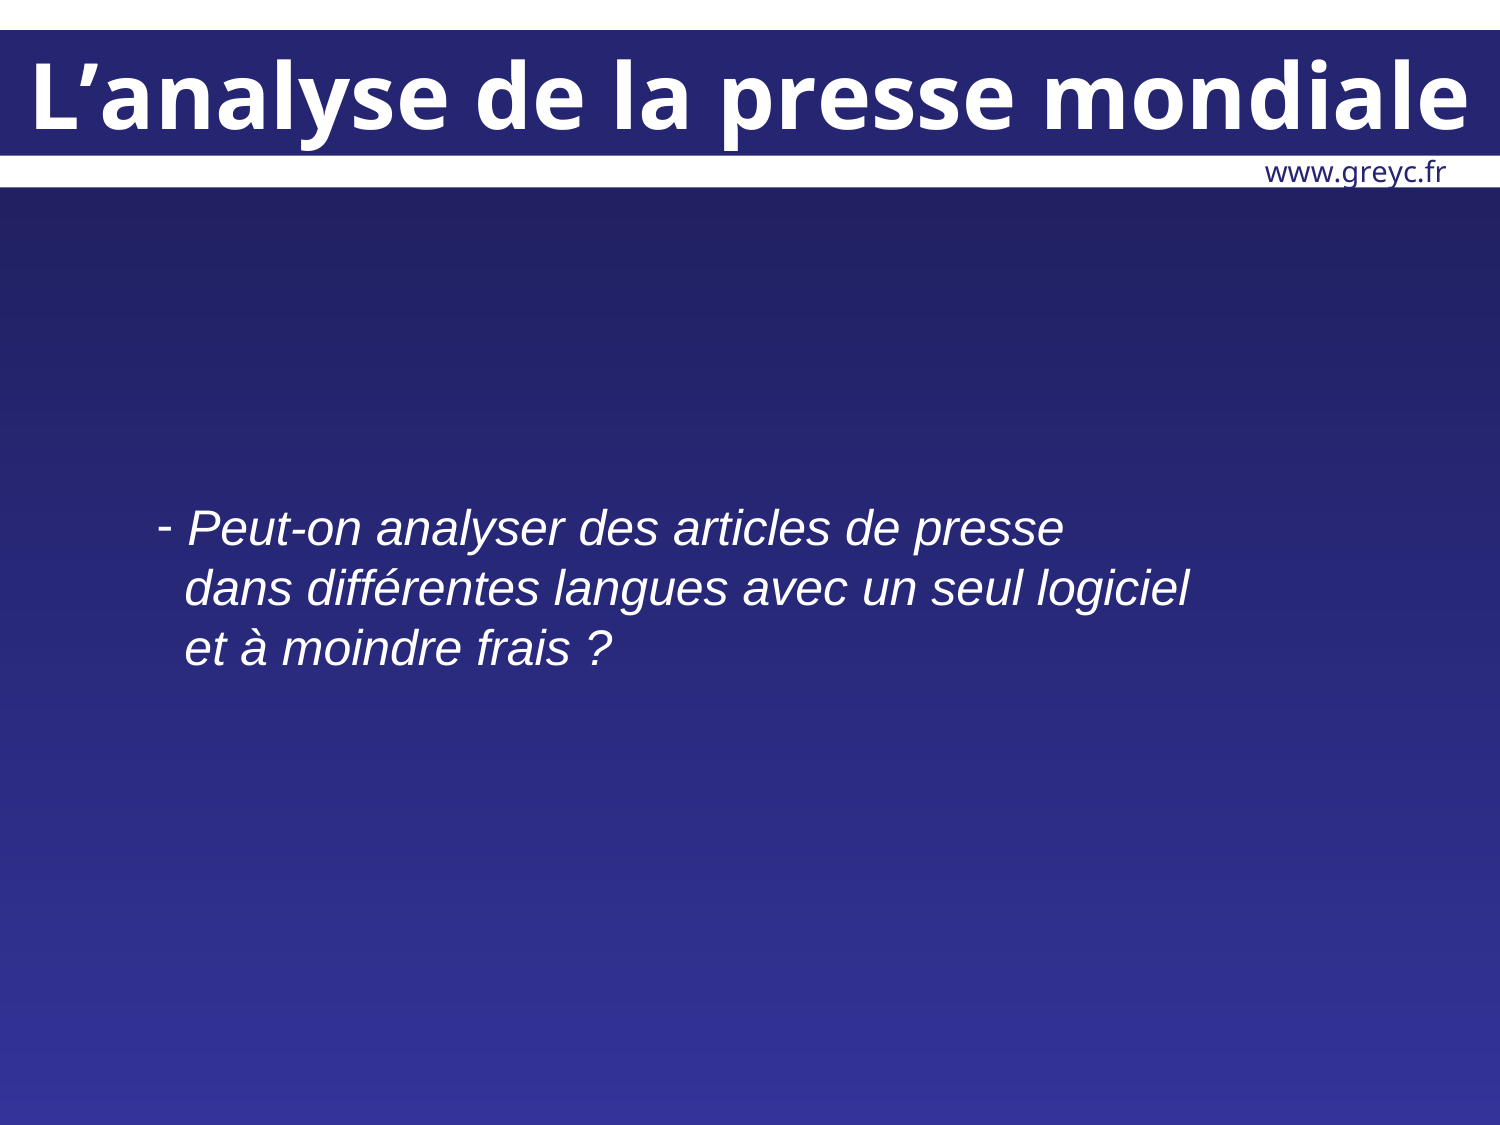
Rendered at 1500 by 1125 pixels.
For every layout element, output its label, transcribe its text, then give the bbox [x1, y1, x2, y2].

text_box www.greyc.fr [1249, 145, 1500, 196]
text_box [0, 156, 1249, 188]
text_box L’analyse de la presse mondiale [0, 30, 1500, 156]
text_box [0, 0, 1500, 30]
text_box Peut-on analyser des articles de presse dans différentes langues avec un seul logiciel et à moindre frais ? [112, 487, 1413, 743]
